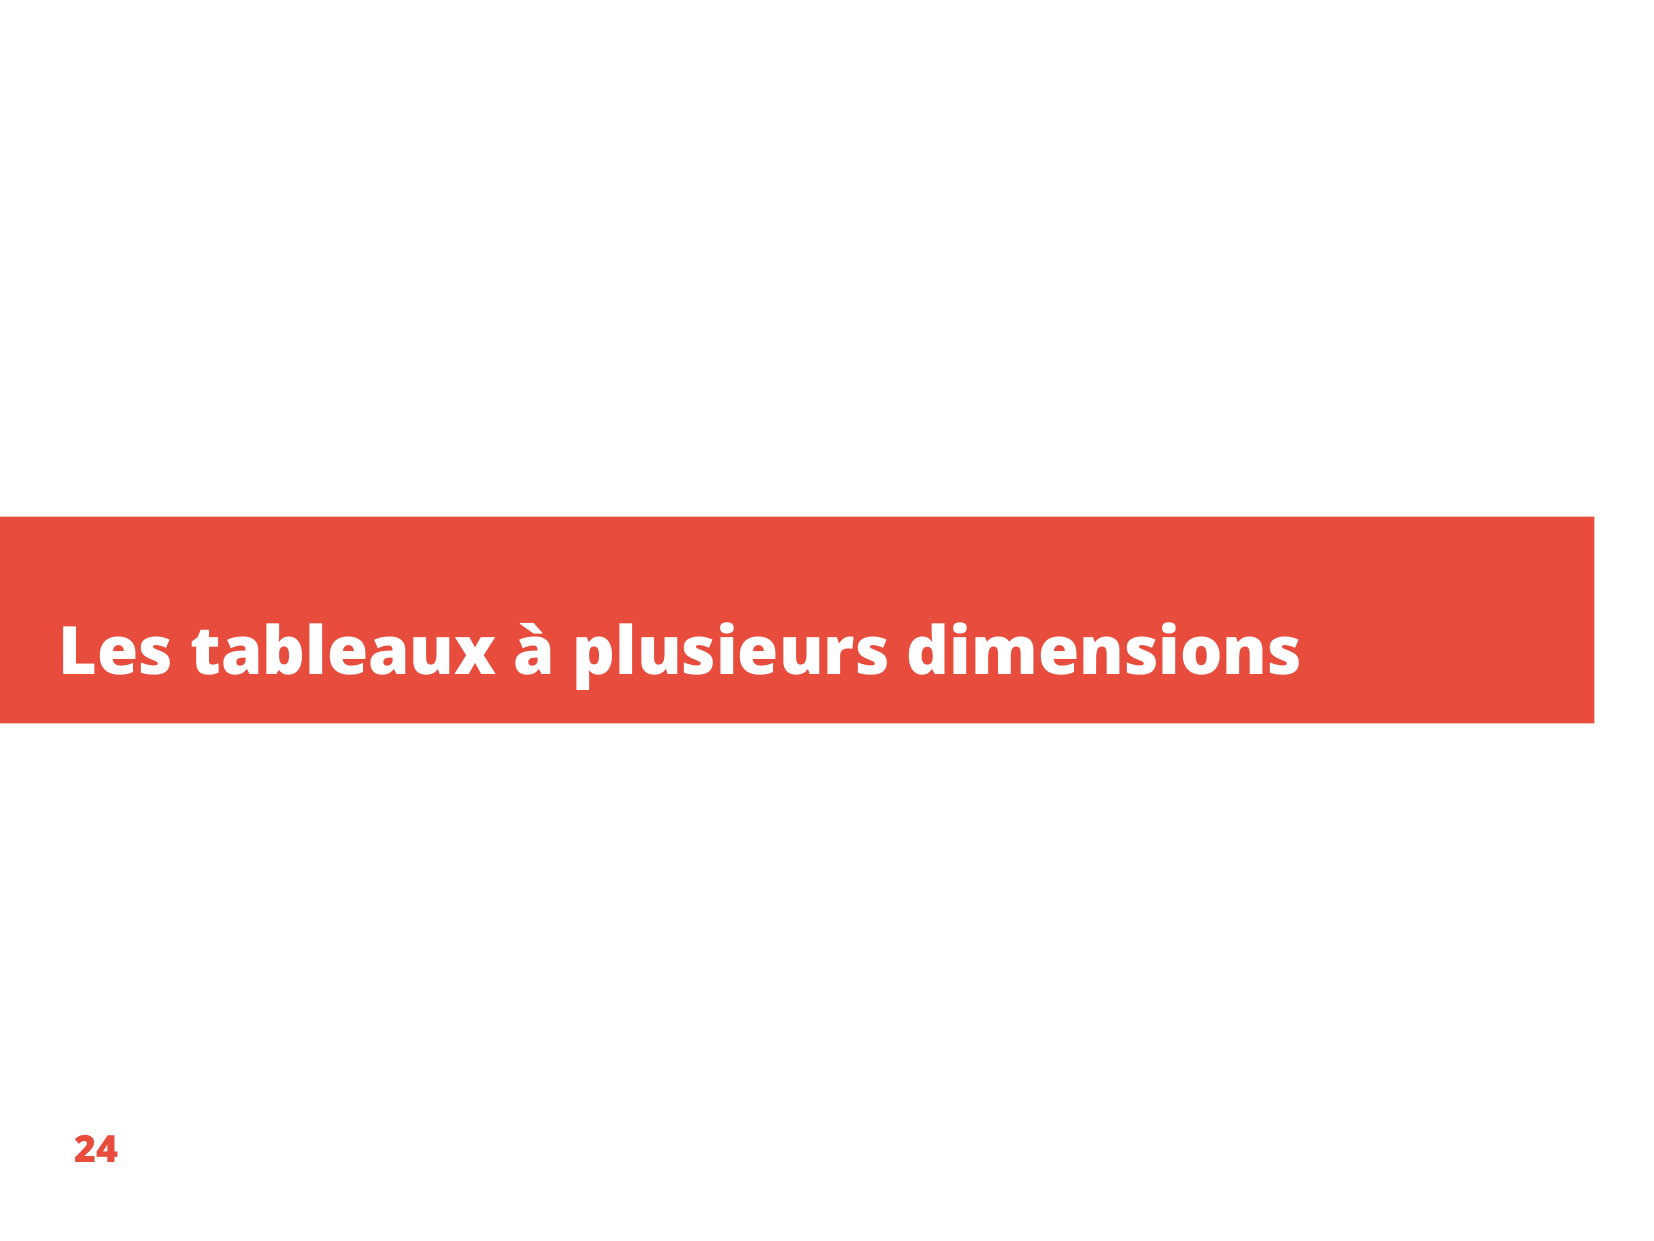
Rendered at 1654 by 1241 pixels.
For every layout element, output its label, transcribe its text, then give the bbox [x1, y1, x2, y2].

title Les tableaux à plusieurs dimensions [59, 546, 1595, 694]
